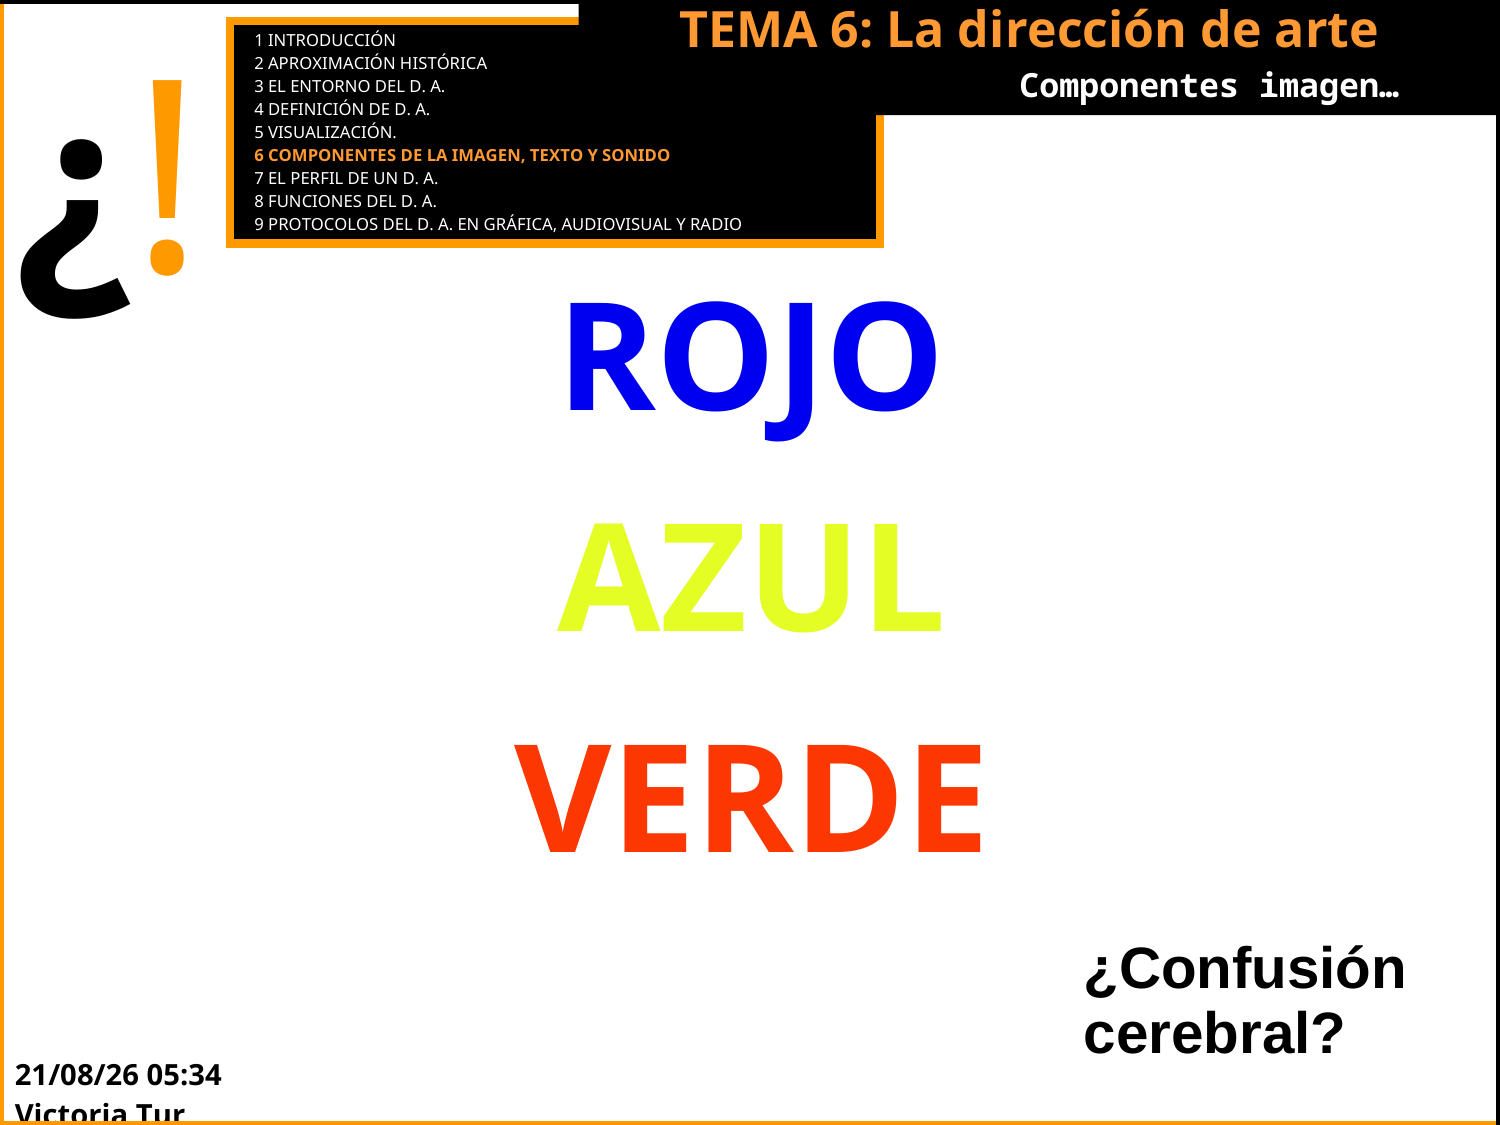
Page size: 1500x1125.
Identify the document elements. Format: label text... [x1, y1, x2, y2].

text_box ¿Confusión cerebral? [1069, 928, 1471, 1075]
text_box TEMA 6: La dirección de arte Componentes imagen… [578, 0, 1500, 116]
text_box 1 INTRODUCCIÓN 2 APROXIMACIÓN HISTÓRICA 3 EL ENTORNO DEL D. A. 4 DEFINICIÓN DE D. A. 5 VISUALIZACIÓN. 6 COMPONENTES DE LA IMAGEN, TEXTO Y SONIDO 7 EL PERFIL DE UN D. A. 8 FUNCIONES DEL D. A. 9 PROTOCOLOS DEL D. A. EN GRÁFICA, AUDIOVISUAL Y RADIO [230, 20, 880, 244]
list ROJO AZUL VERDE [76, 255, 1427, 1125]
